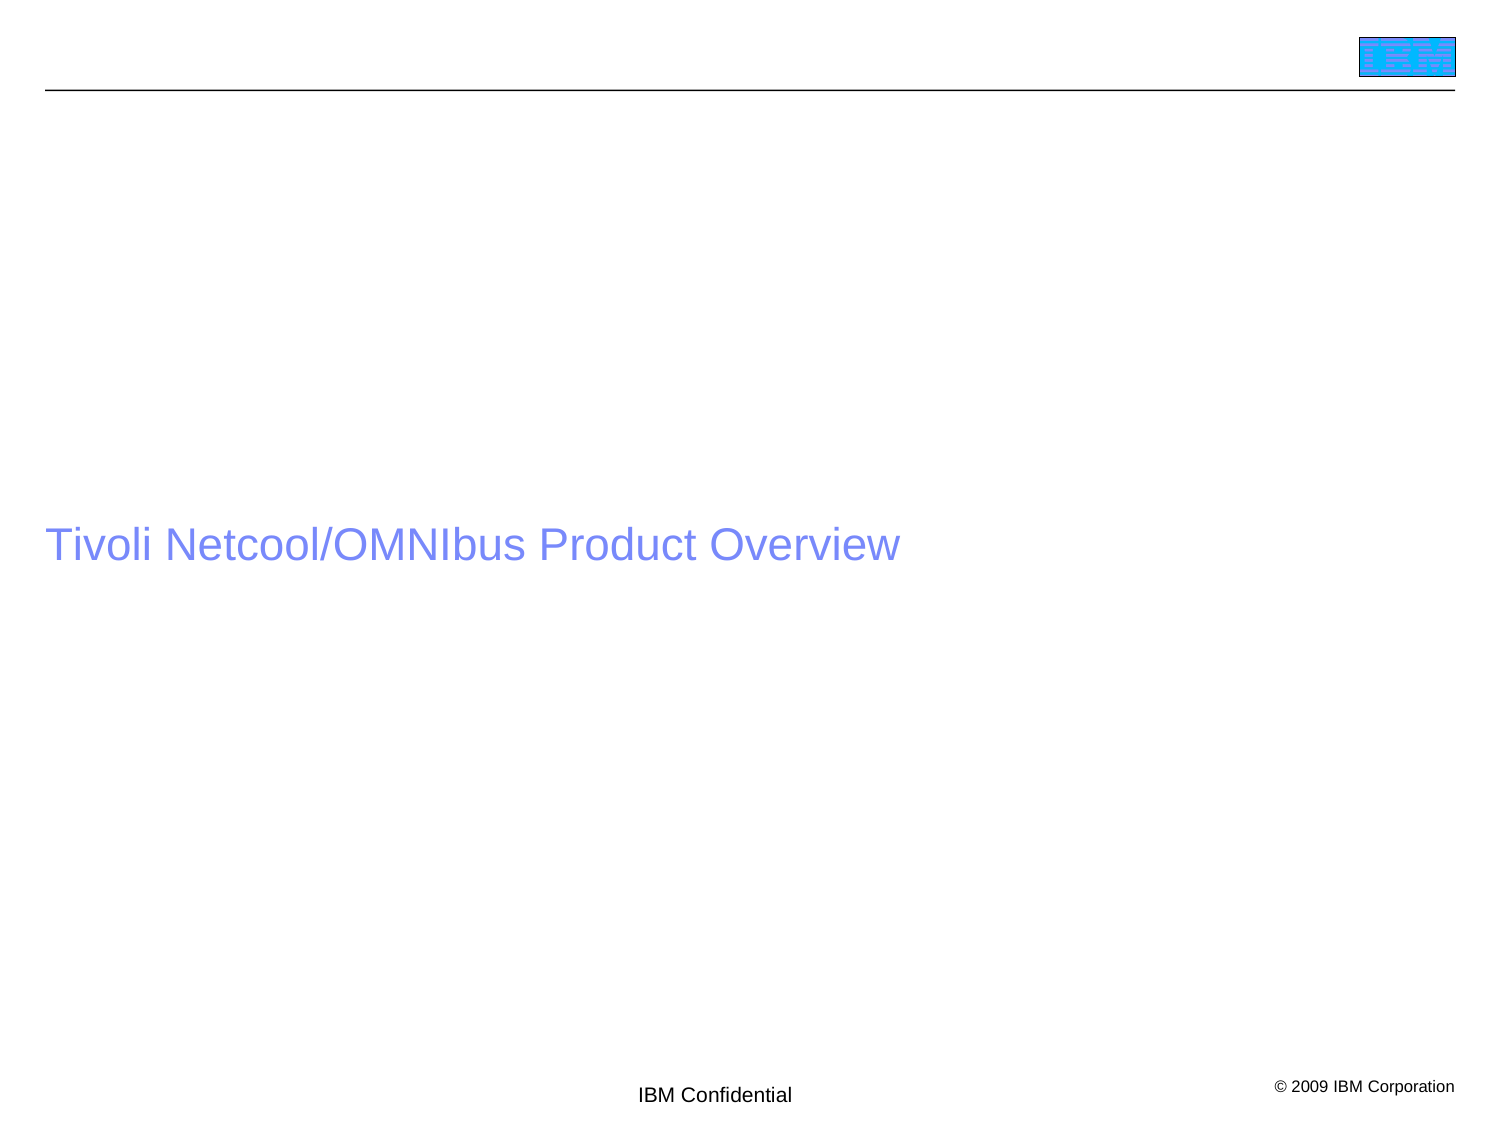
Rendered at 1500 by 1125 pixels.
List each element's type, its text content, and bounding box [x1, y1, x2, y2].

title Tivoli Netcool/OMNIbus Product Overview [30, 510, 1110, 598]
